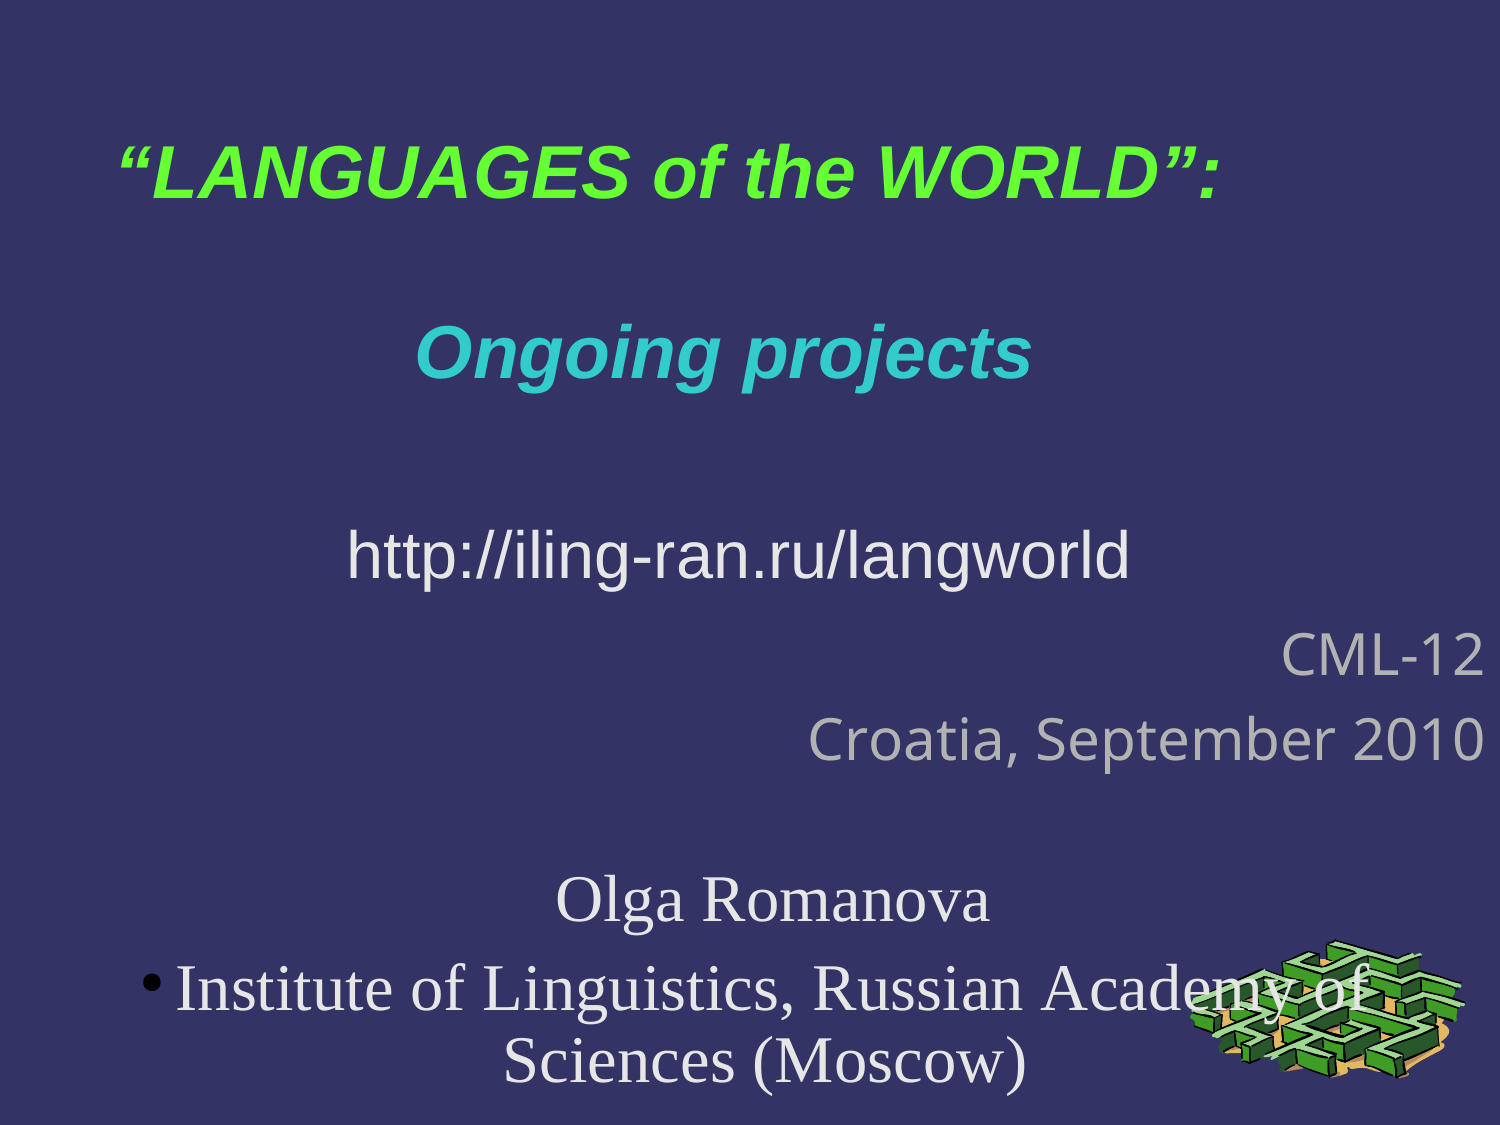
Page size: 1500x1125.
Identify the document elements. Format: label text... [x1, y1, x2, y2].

text_box http://iling-ran.ru/langworld [346, 518, 1162, 599]
title “LANGUAGES of the WORLD”: Ongoing projects [41, 101, 1500, 492]
text_box CML-12 Croatia, September 2010 [596, 609, 1500, 764]
subtitle Olga Romanova Institute of Linguistics, Russian Academy of Sciences (Moscow) [64, 856, 1447, 1125]
